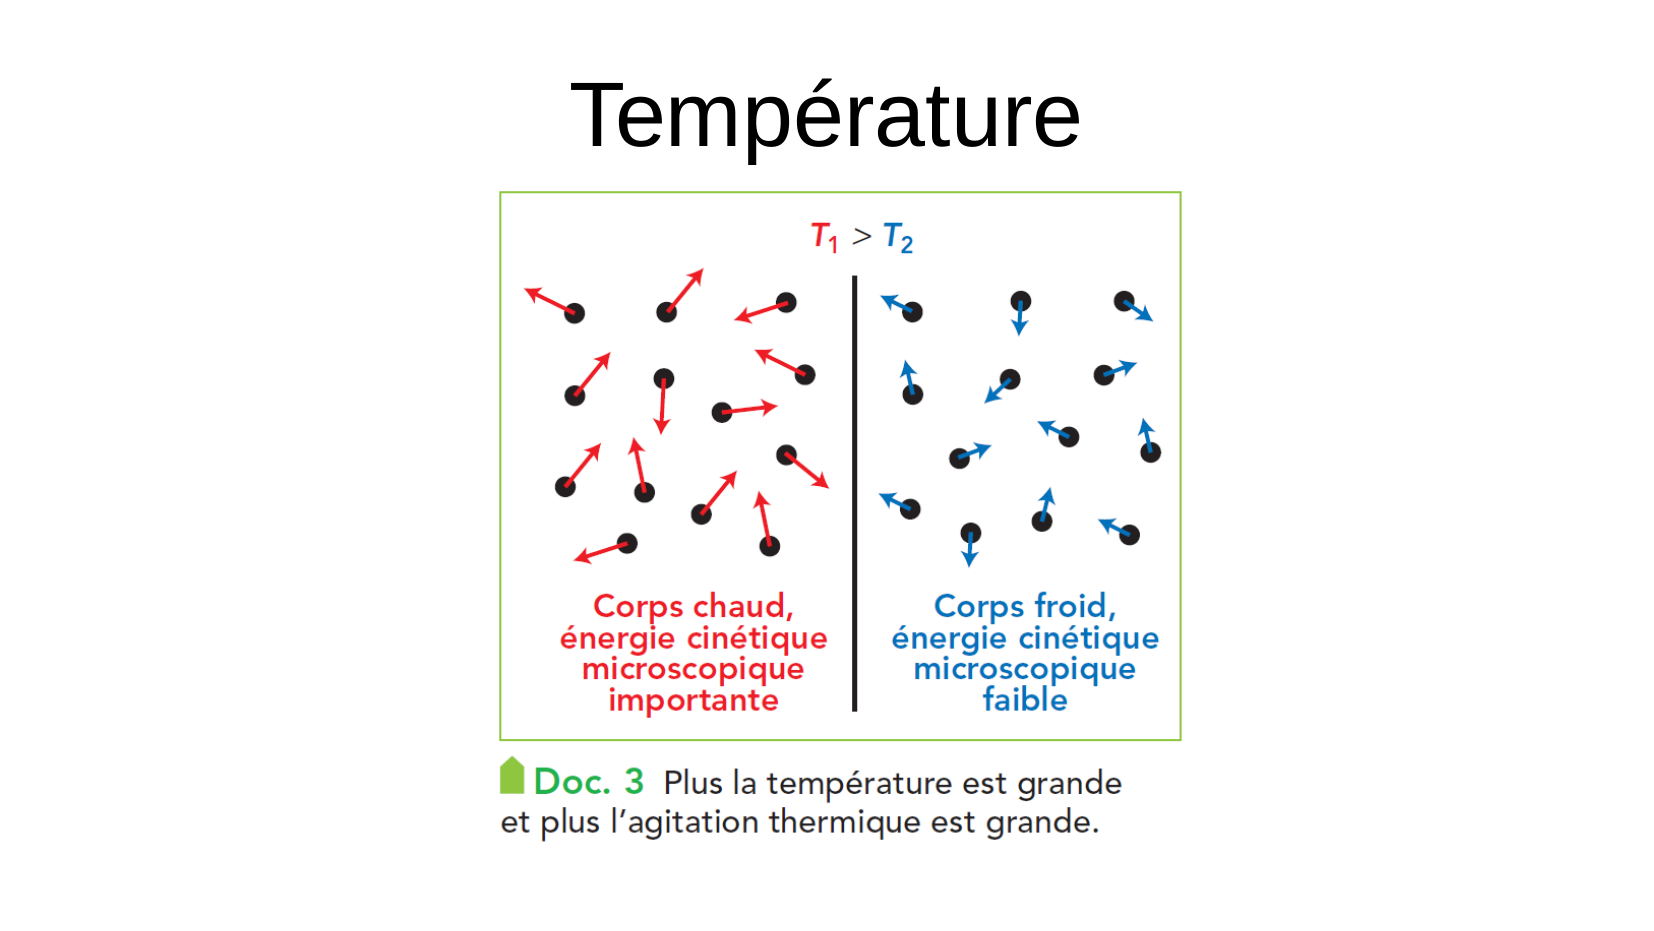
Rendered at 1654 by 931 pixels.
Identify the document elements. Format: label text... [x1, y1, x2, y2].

title Température [82, 37, 1571, 193]
picture [480, 177, 1205, 857]
